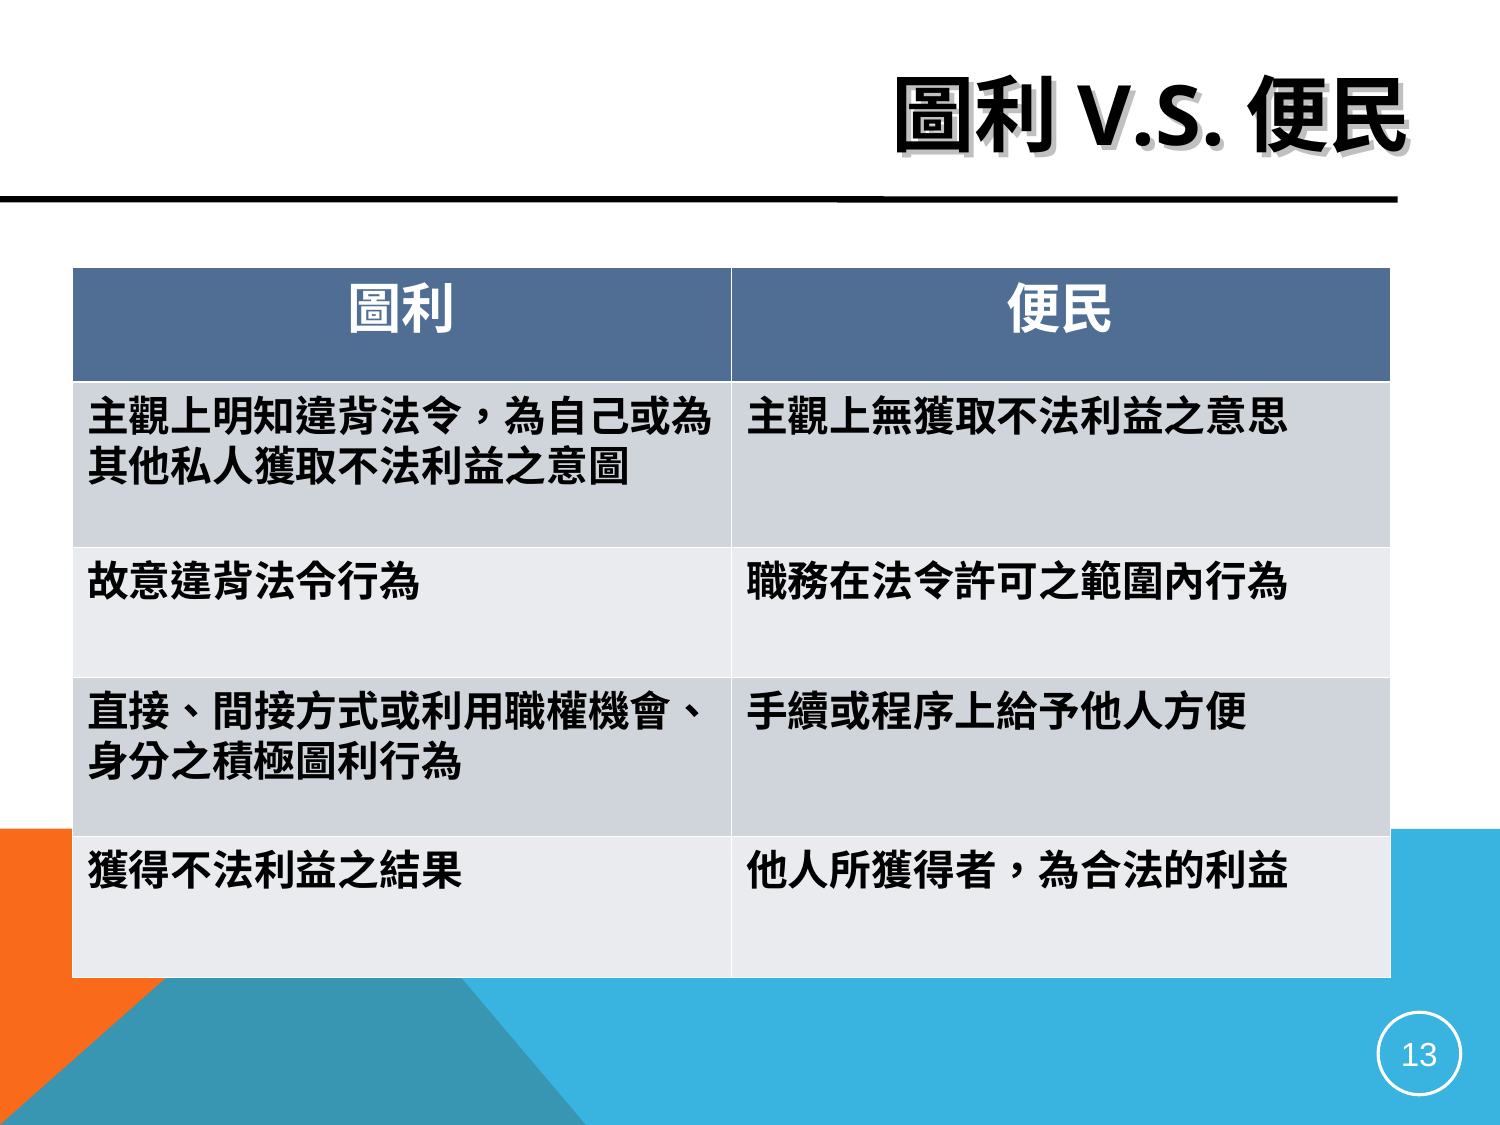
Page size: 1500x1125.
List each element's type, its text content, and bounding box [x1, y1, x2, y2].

table_cell 他人所獲得者，為合法的利益 [732, 837, 1390, 977]
table_cell 故意違背法令行為 [73, 548, 731, 677]
table_cell 獲得不法利益之結果 [73, 837, 731, 977]
text_box <編號> [1378, 1012, 1461, 1095]
table_header 便民 [732, 268, 1390, 381]
table_cell 主觀上明知違背法令，為自己或為其他私人獲取不法利益之意圖 [73, 383, 731, 547]
text_box 圖利V.S.便民 [55, 54, 1427, 171]
table_cell 職務在法令許可之範圍內行為 [732, 548, 1390, 677]
table_header 圖利 [73, 268, 731, 381]
table_cell 手續或程序上給予他人方便 [732, 678, 1390, 836]
table_cell 直接、間接方式或利用職權機會、身分之積極圖利行為 [73, 678, 731, 836]
table_cell 主觀上無獲取不法利益之意思 [732, 383, 1390, 547]
